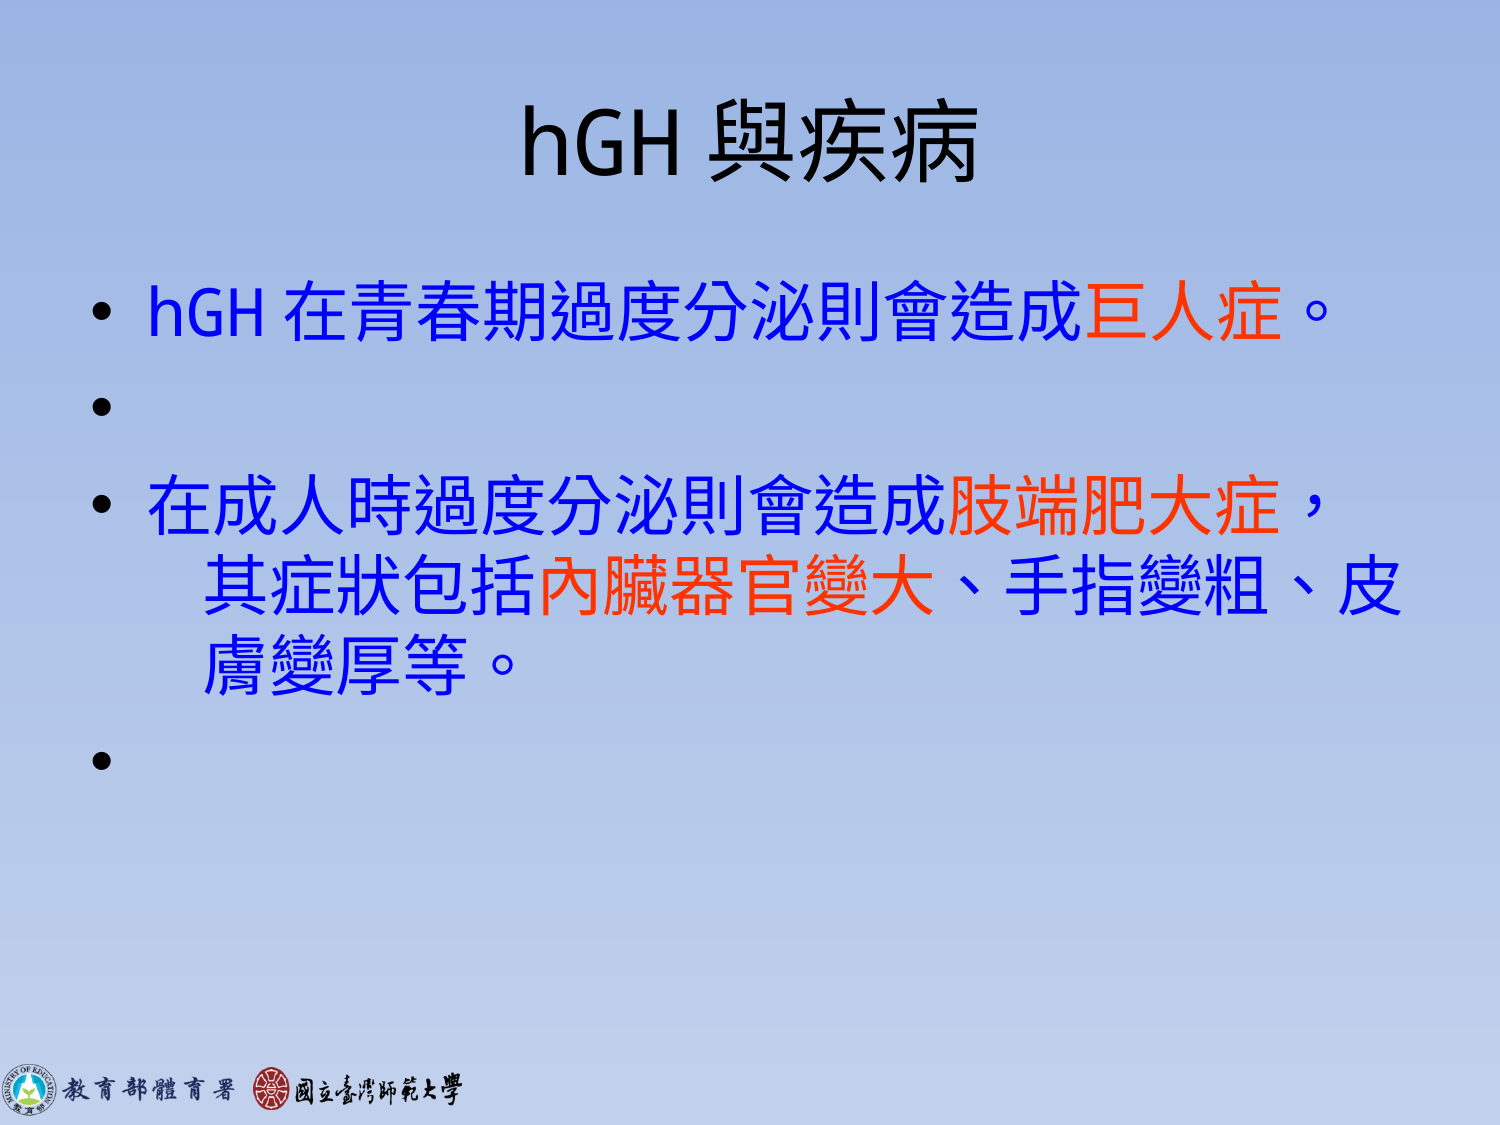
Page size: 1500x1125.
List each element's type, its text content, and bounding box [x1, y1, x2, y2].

list hGH在青春期過度分泌則會造成巨人症。 在成人時過度分泌則會造成肢端肥大症，其症狀包括內臟器官變大、手指變粗、皮膚變厚等。 [75, 262, 1426, 1005]
title hGH與疾病 [75, 45, 1426, 233]
